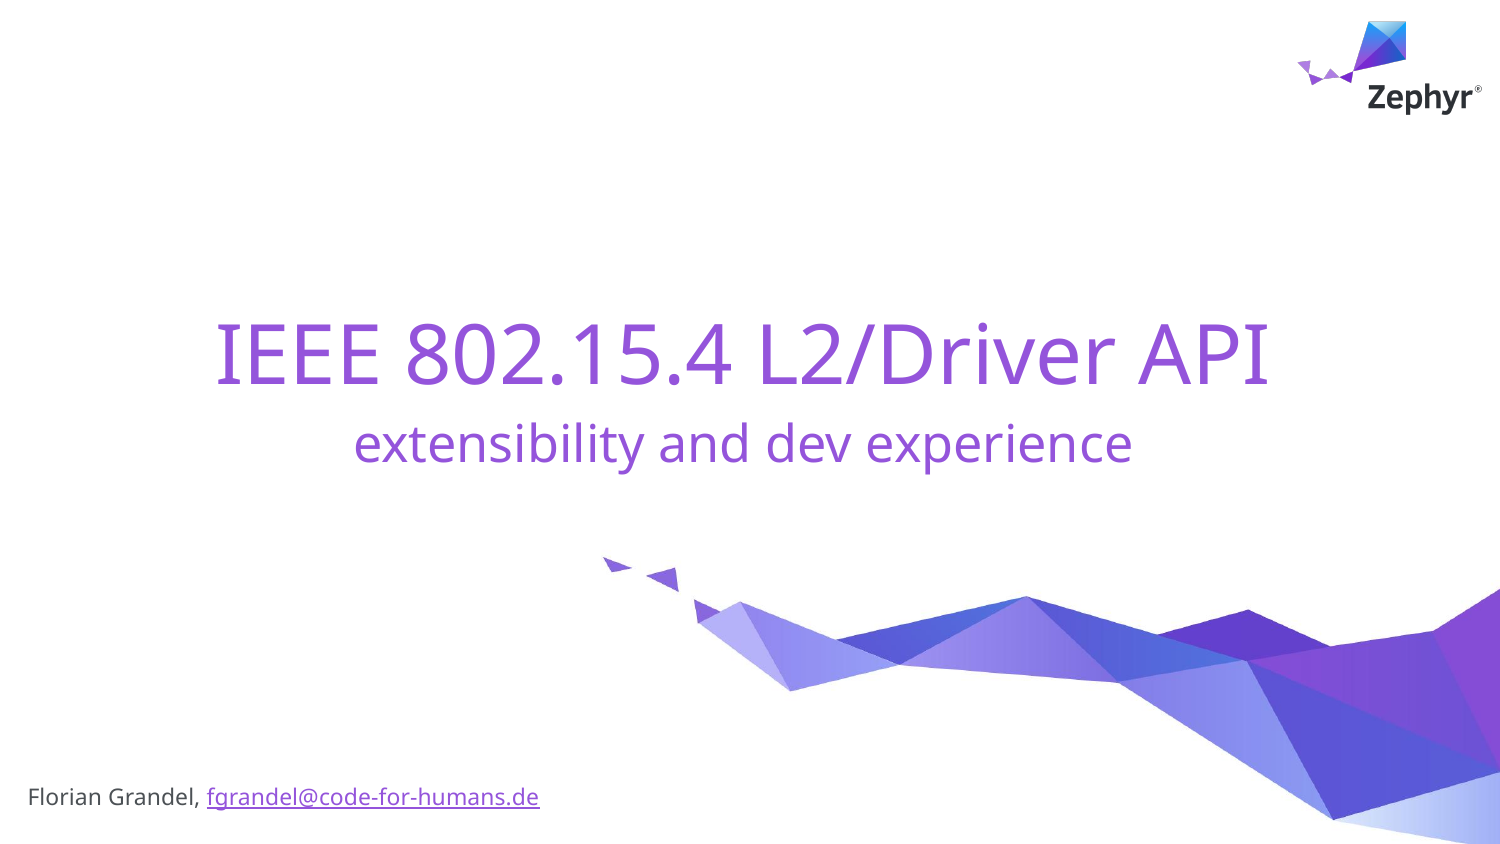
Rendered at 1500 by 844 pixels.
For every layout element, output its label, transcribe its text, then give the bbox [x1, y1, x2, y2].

subtitle Florian Grandel, fgrandel@code-for-humans.de [12, 762, 678, 818]
picture [0, 0, 1500, 844]
title IEEE 802.15.4 L2/Driver API extensibility and dev experience [58, 278, 1429, 535]
